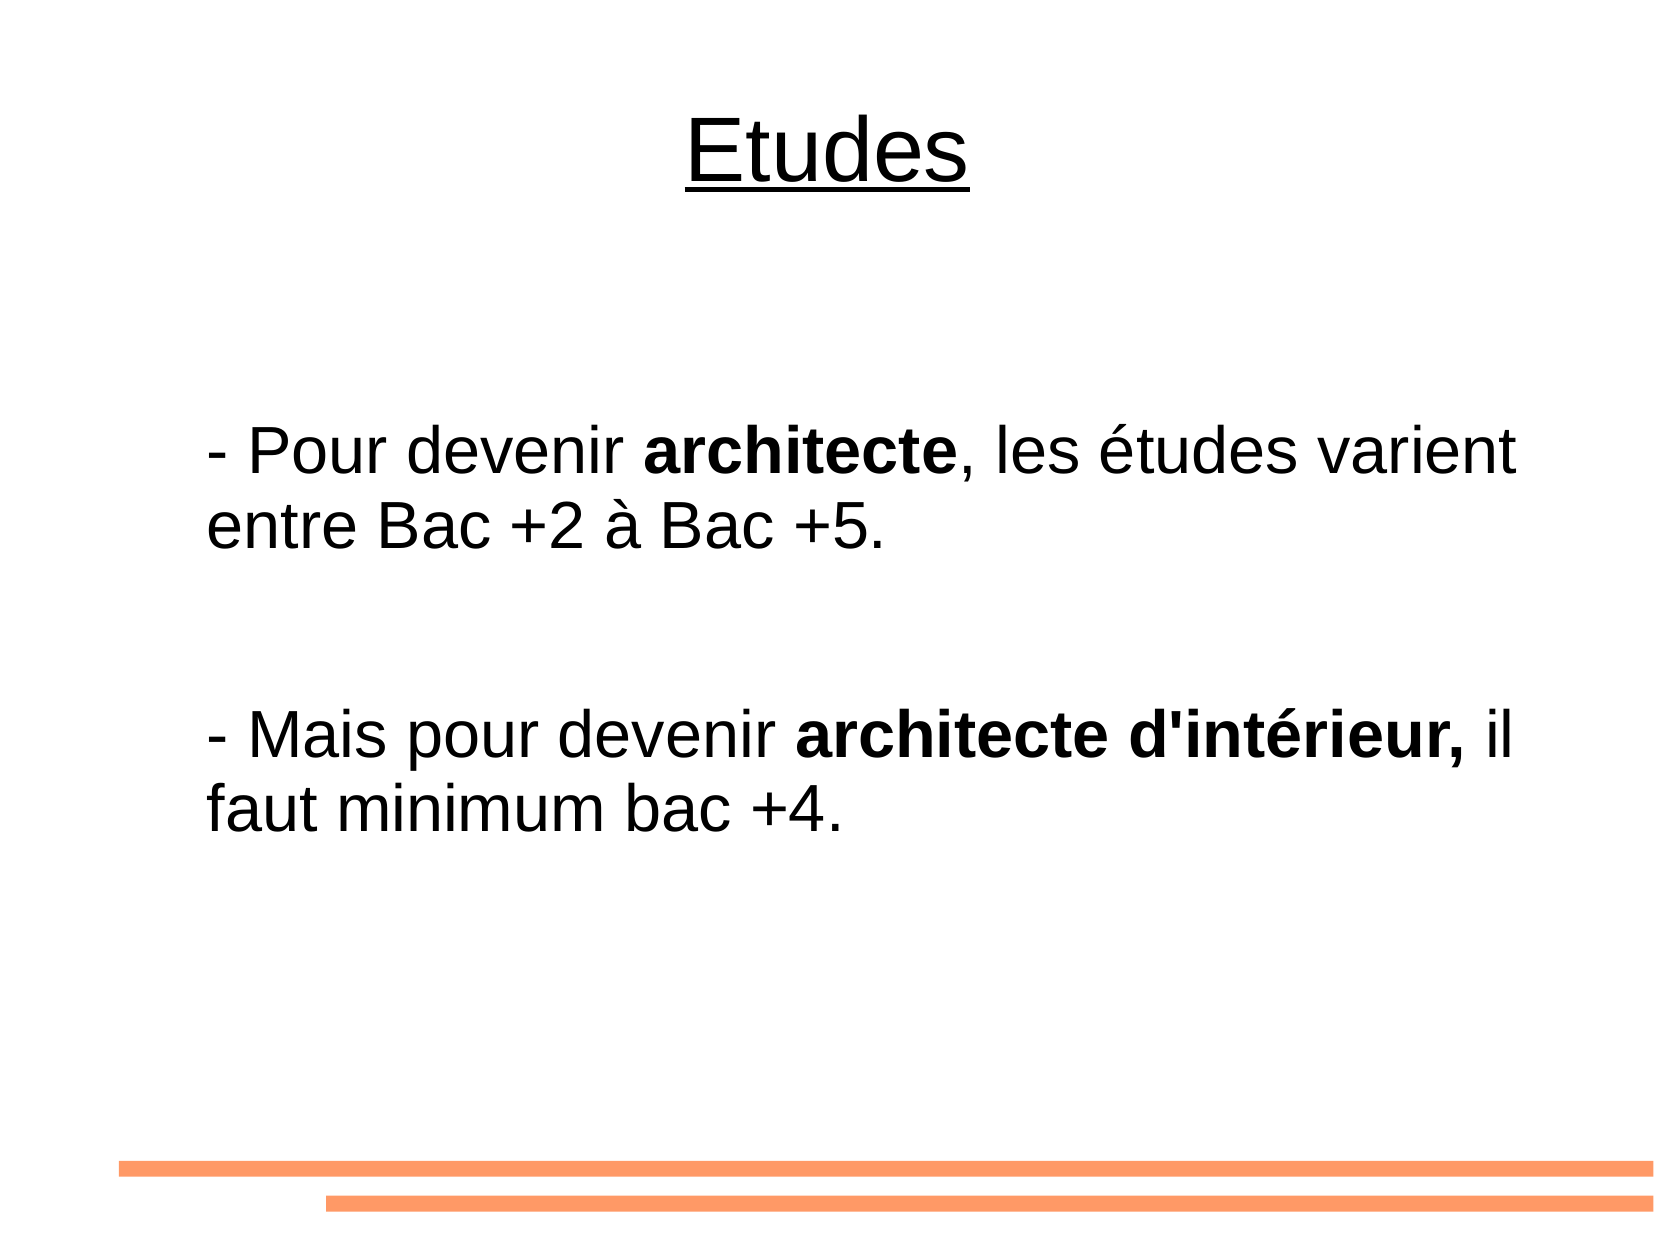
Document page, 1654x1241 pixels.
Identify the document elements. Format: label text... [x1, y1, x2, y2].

list - Pour devenir architecte, les études varient entre Bac +2 à Bac +5. - Mais pour devenir architecte d'intérieur, il faut minimum bac +4. [206, 413, 1588, 1195]
title Etudes [121, 46, 1534, 254]
